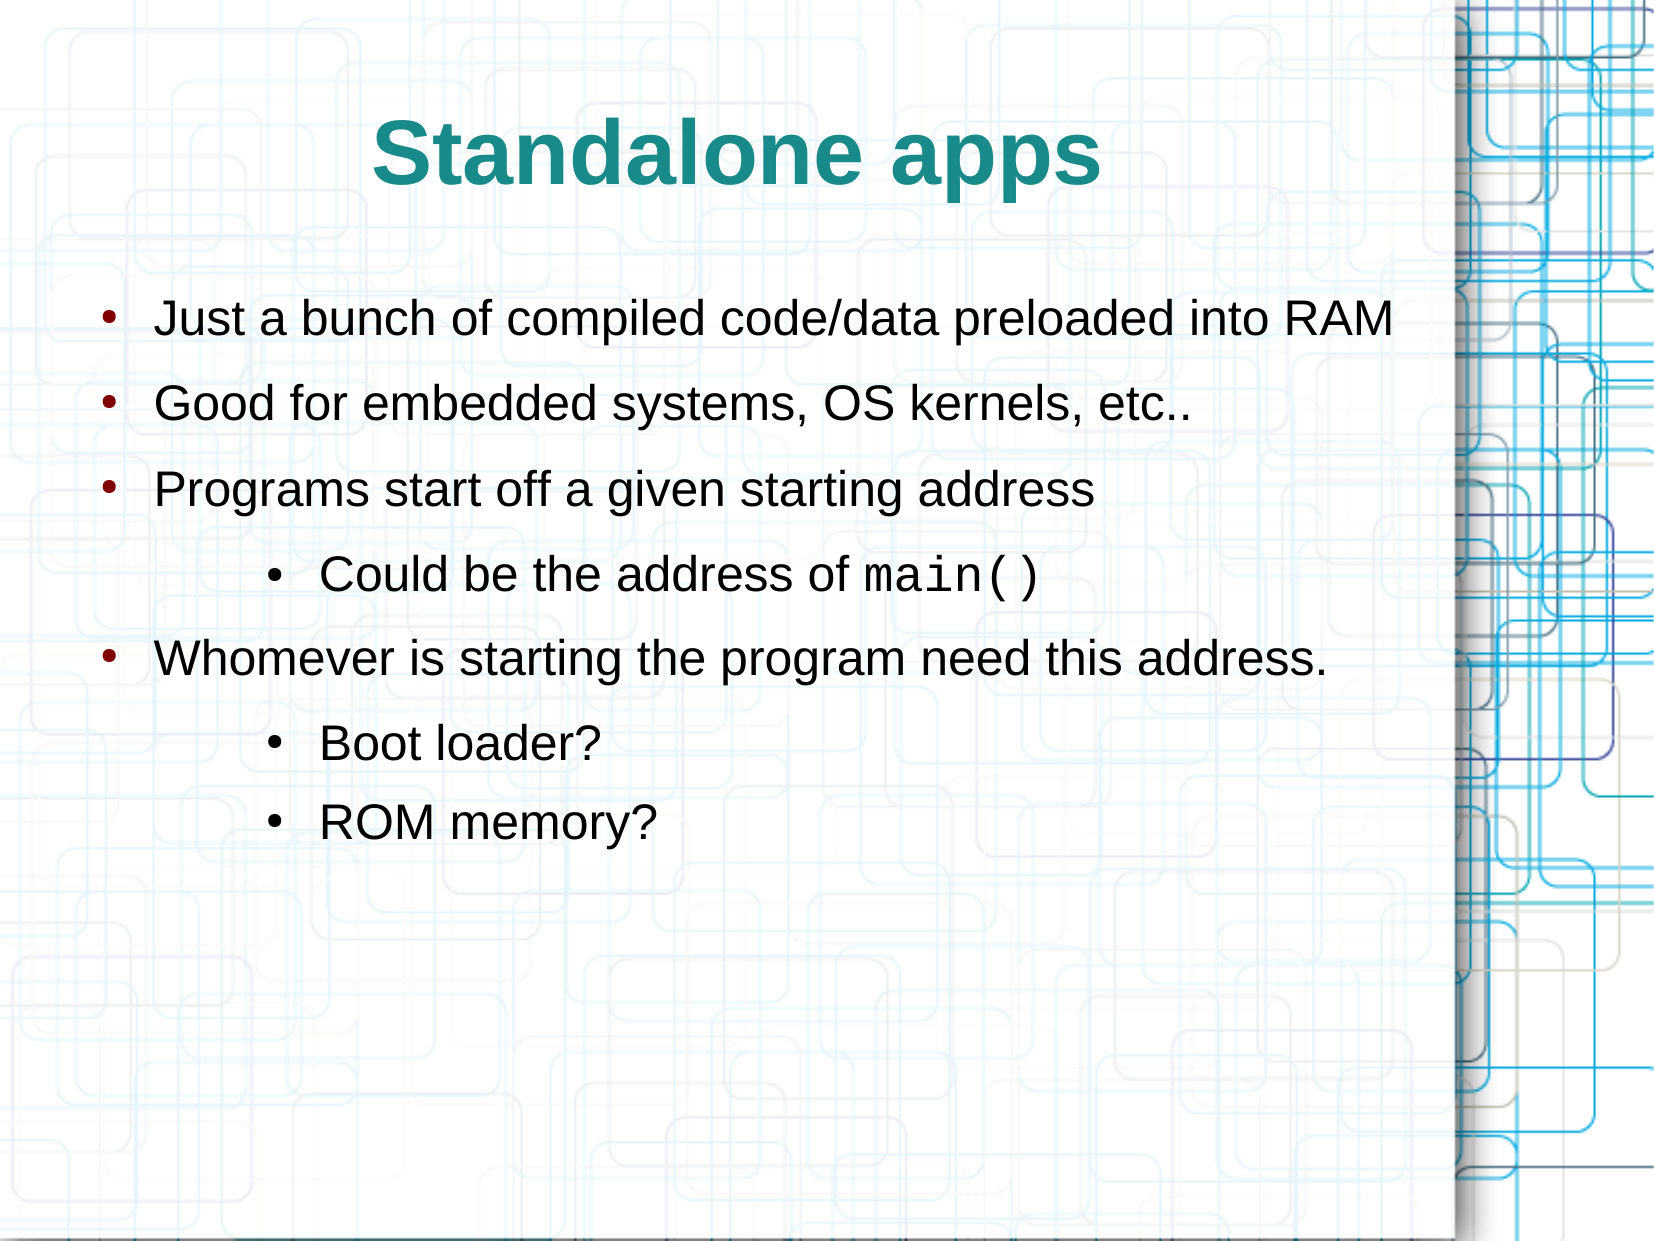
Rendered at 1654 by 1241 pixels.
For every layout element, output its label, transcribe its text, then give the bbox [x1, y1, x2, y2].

picture [0, 0, 1654, 1241]
list Just a bunch of compiled code/data preloaded into RAM Good for embedded systems, OS kernels, etc.. Programs start off a given starting address Could be the address of main() Whomever is starting the program need this address. Boot loader? ROM memory? [82, 290, 1418, 1241]
title Standalone apps [59, 49, 1418, 257]
